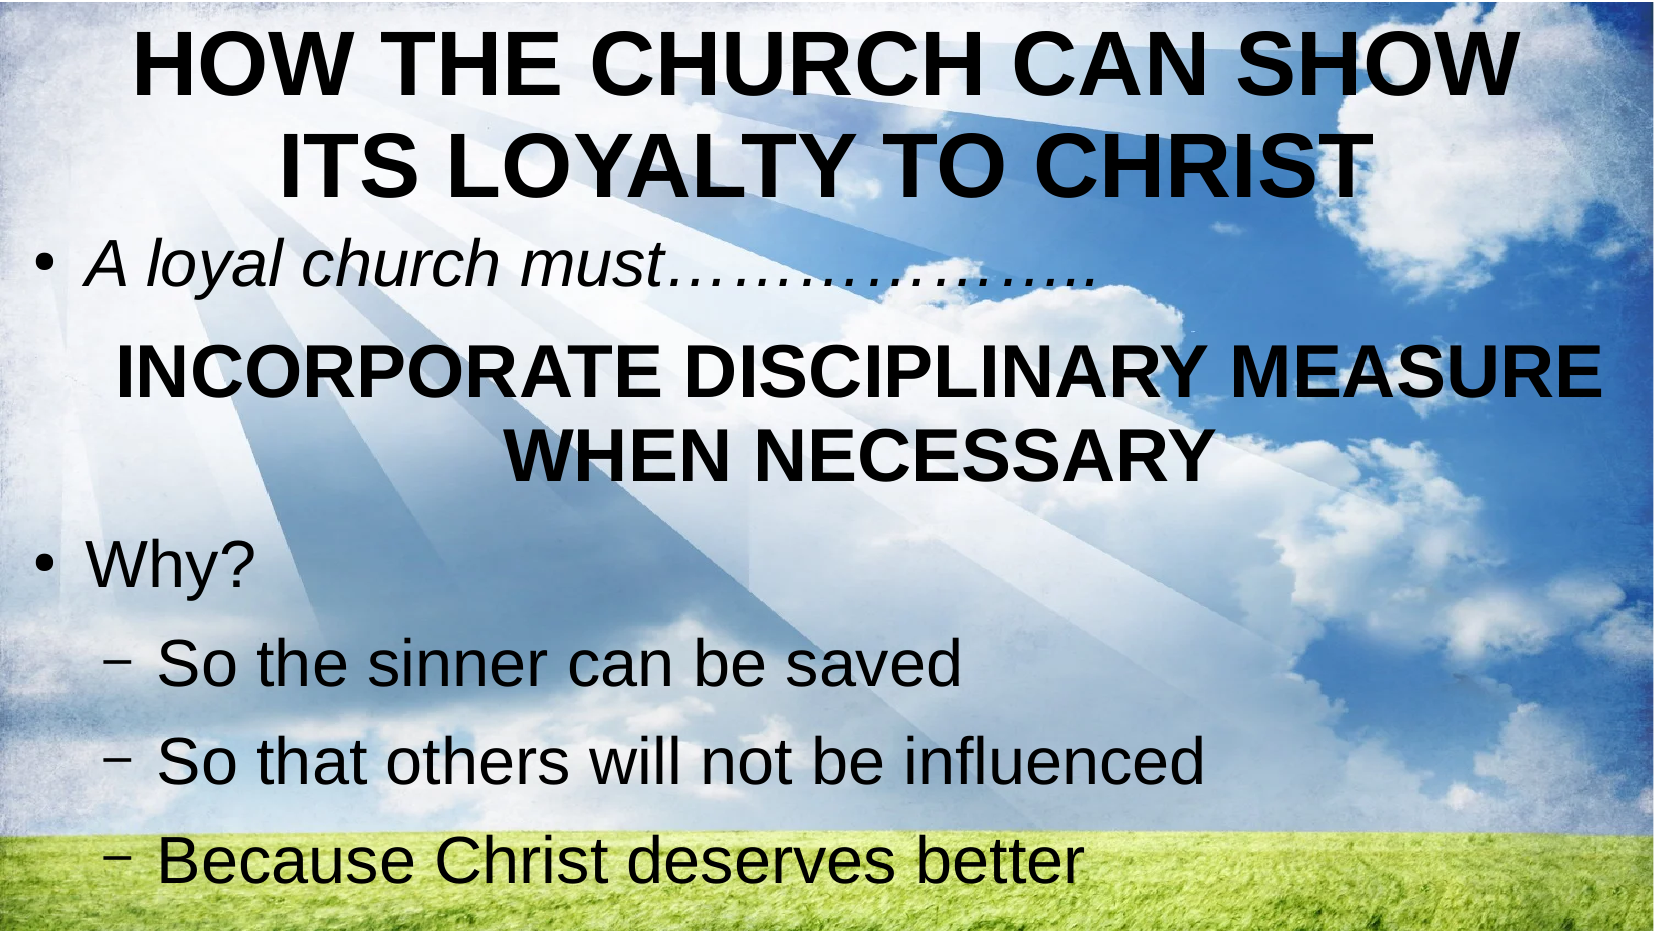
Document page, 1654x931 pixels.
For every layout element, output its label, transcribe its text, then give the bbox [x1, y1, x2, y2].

picture [0, 2, 1654, 931]
list A loyal church must……………….. INCORPORATE DISCIPLINARY MEASURE WHEN NECESSARY Why? So the sinner can be saved So that others will not be influenced Because Christ deserves better [15, 225, 1636, 909]
title HOW THE CHURCH CAN SHOW ITS LOYALTY TO CHRIST [82, 12, 1571, 218]
